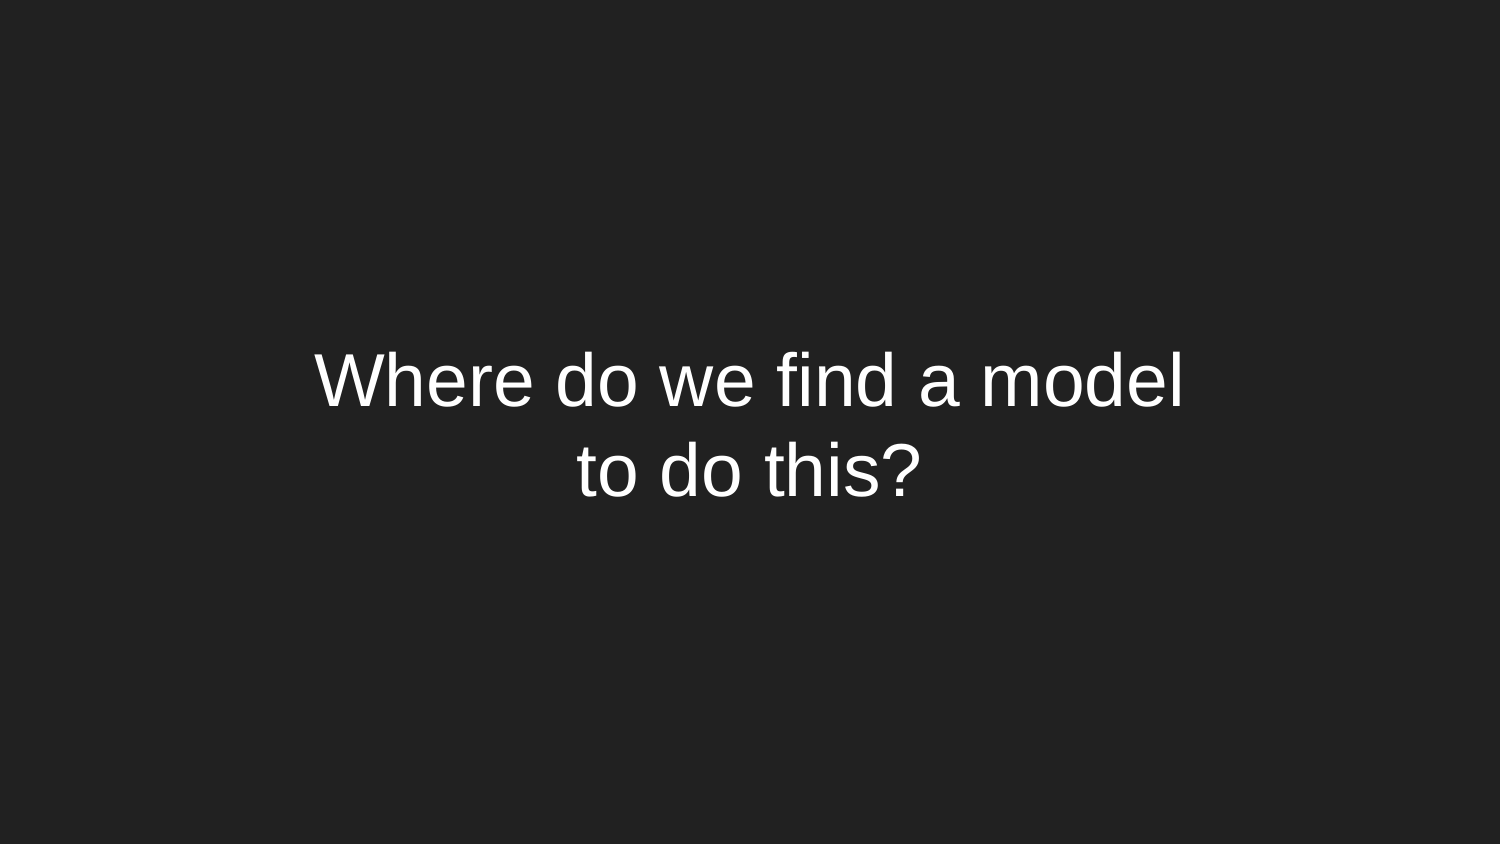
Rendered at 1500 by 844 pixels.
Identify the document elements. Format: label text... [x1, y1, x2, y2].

title Where do we find a model to do this? [51, 352, 1449, 491]
